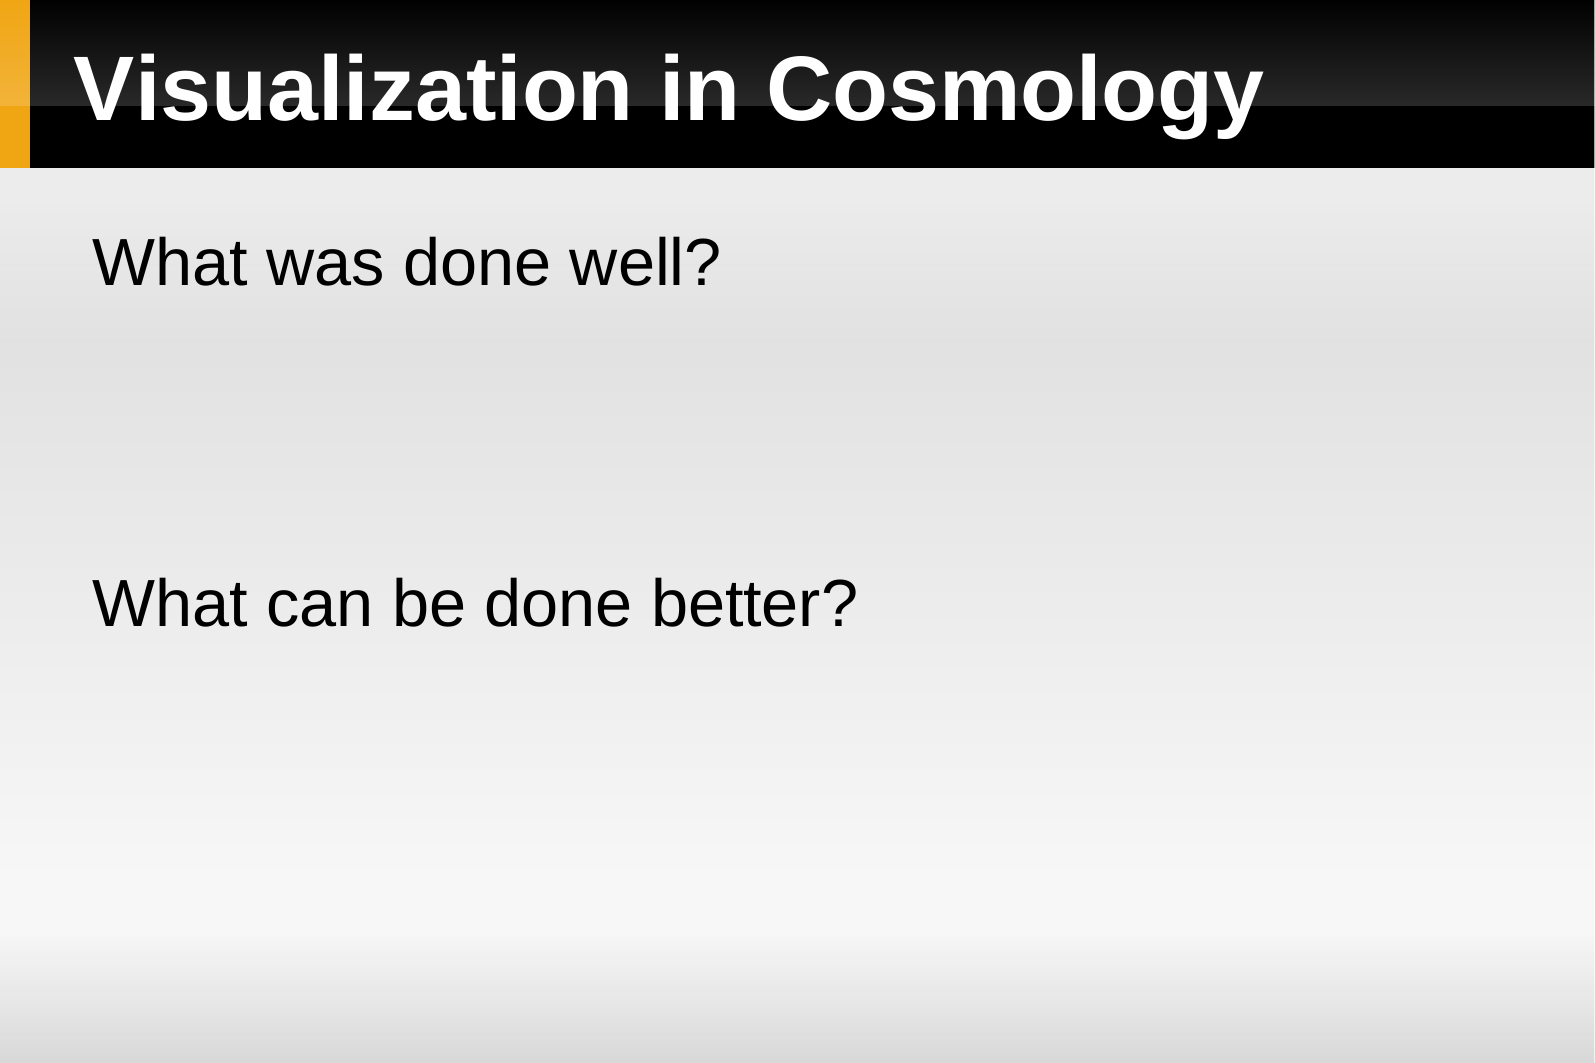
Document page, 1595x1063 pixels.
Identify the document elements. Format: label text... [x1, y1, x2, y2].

list What can be done better? [75, 566, 1533, 976]
title Visualization in Cosmology [74, 0, 1510, 178]
list What was done well? [75, 225, 1516, 523]
picture [0, 0, 1595, 1063]
